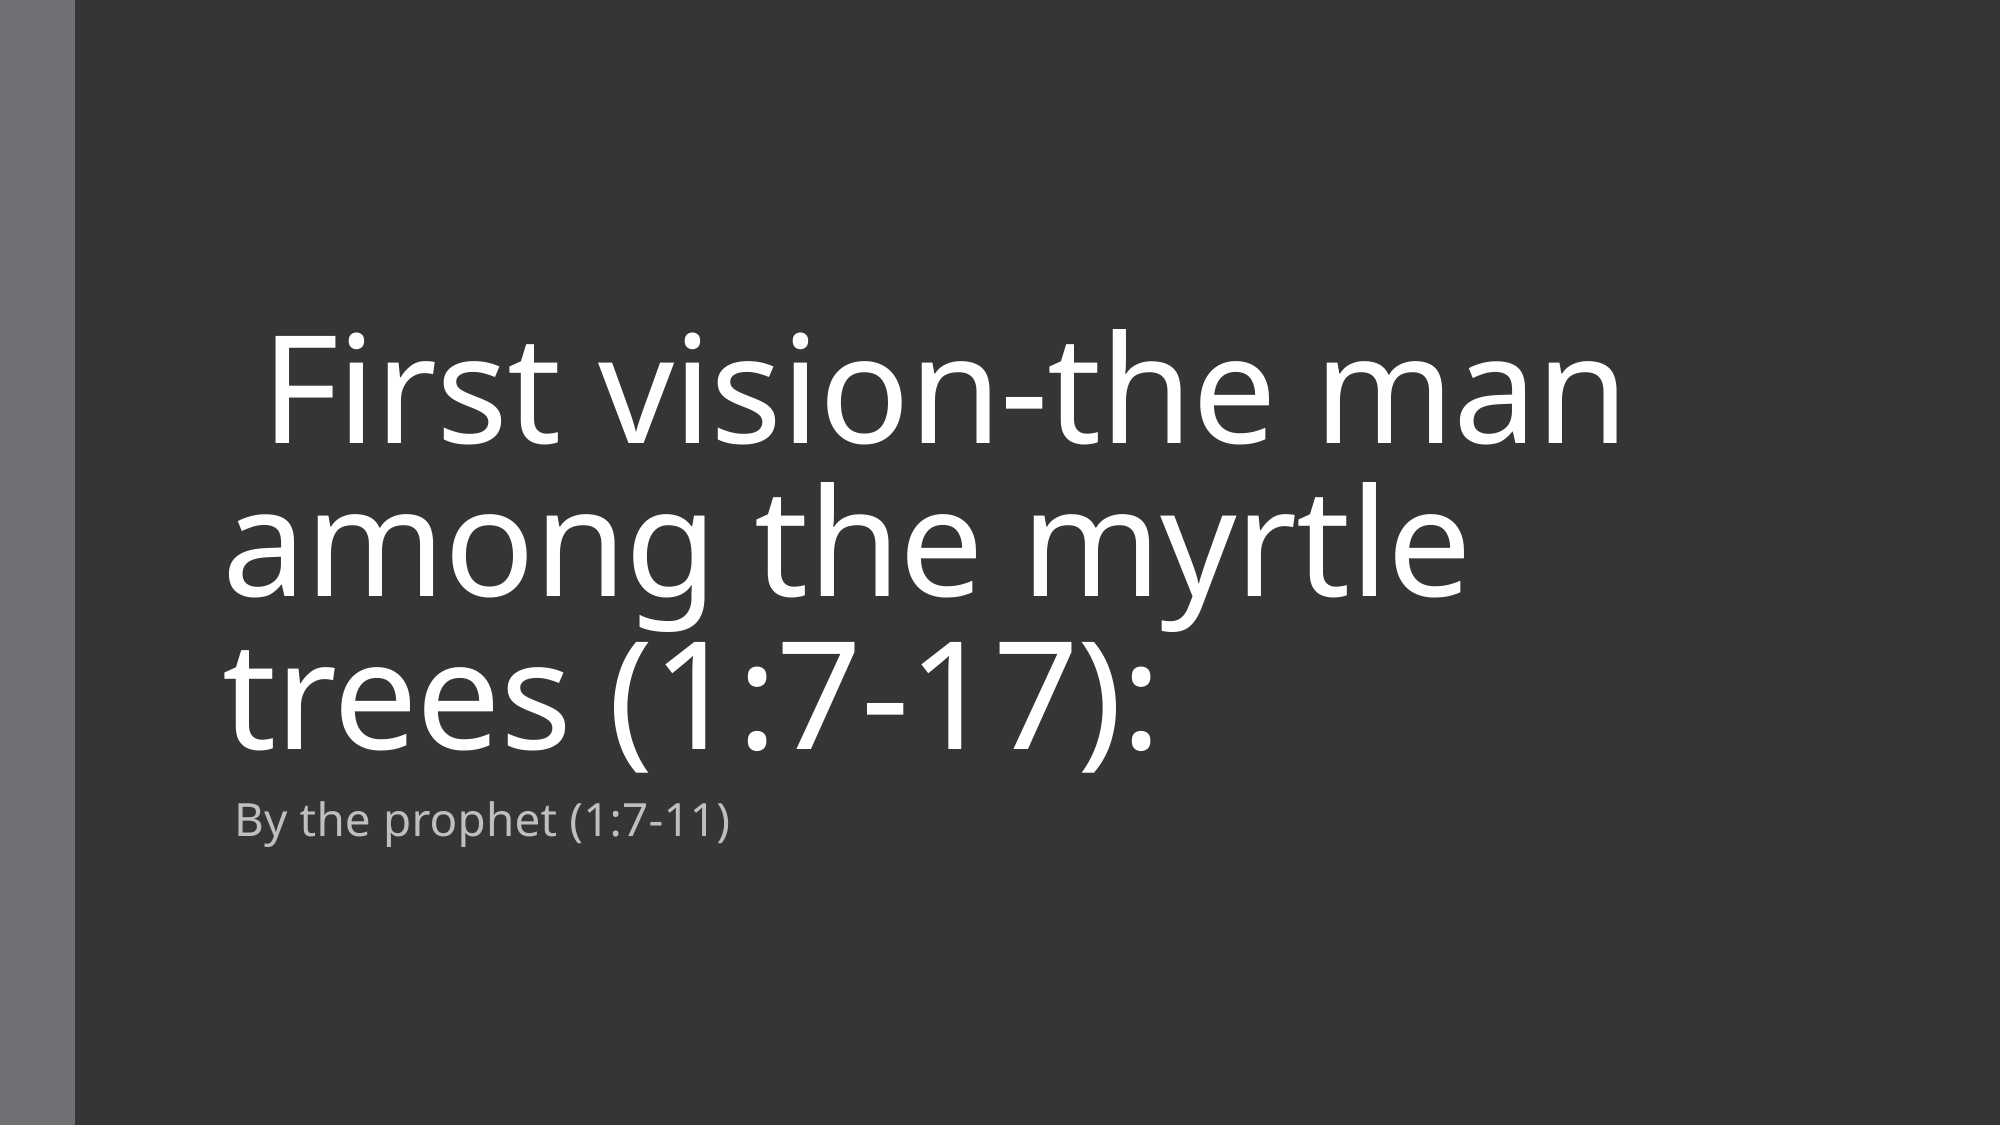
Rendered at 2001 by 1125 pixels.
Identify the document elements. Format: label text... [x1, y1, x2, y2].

title First vision-the man among the myrtle trees (1:7-17): [206, 124, 1752, 787]
subtitle By the prophet (1:7-11) [206, 787, 1752, 1066]
